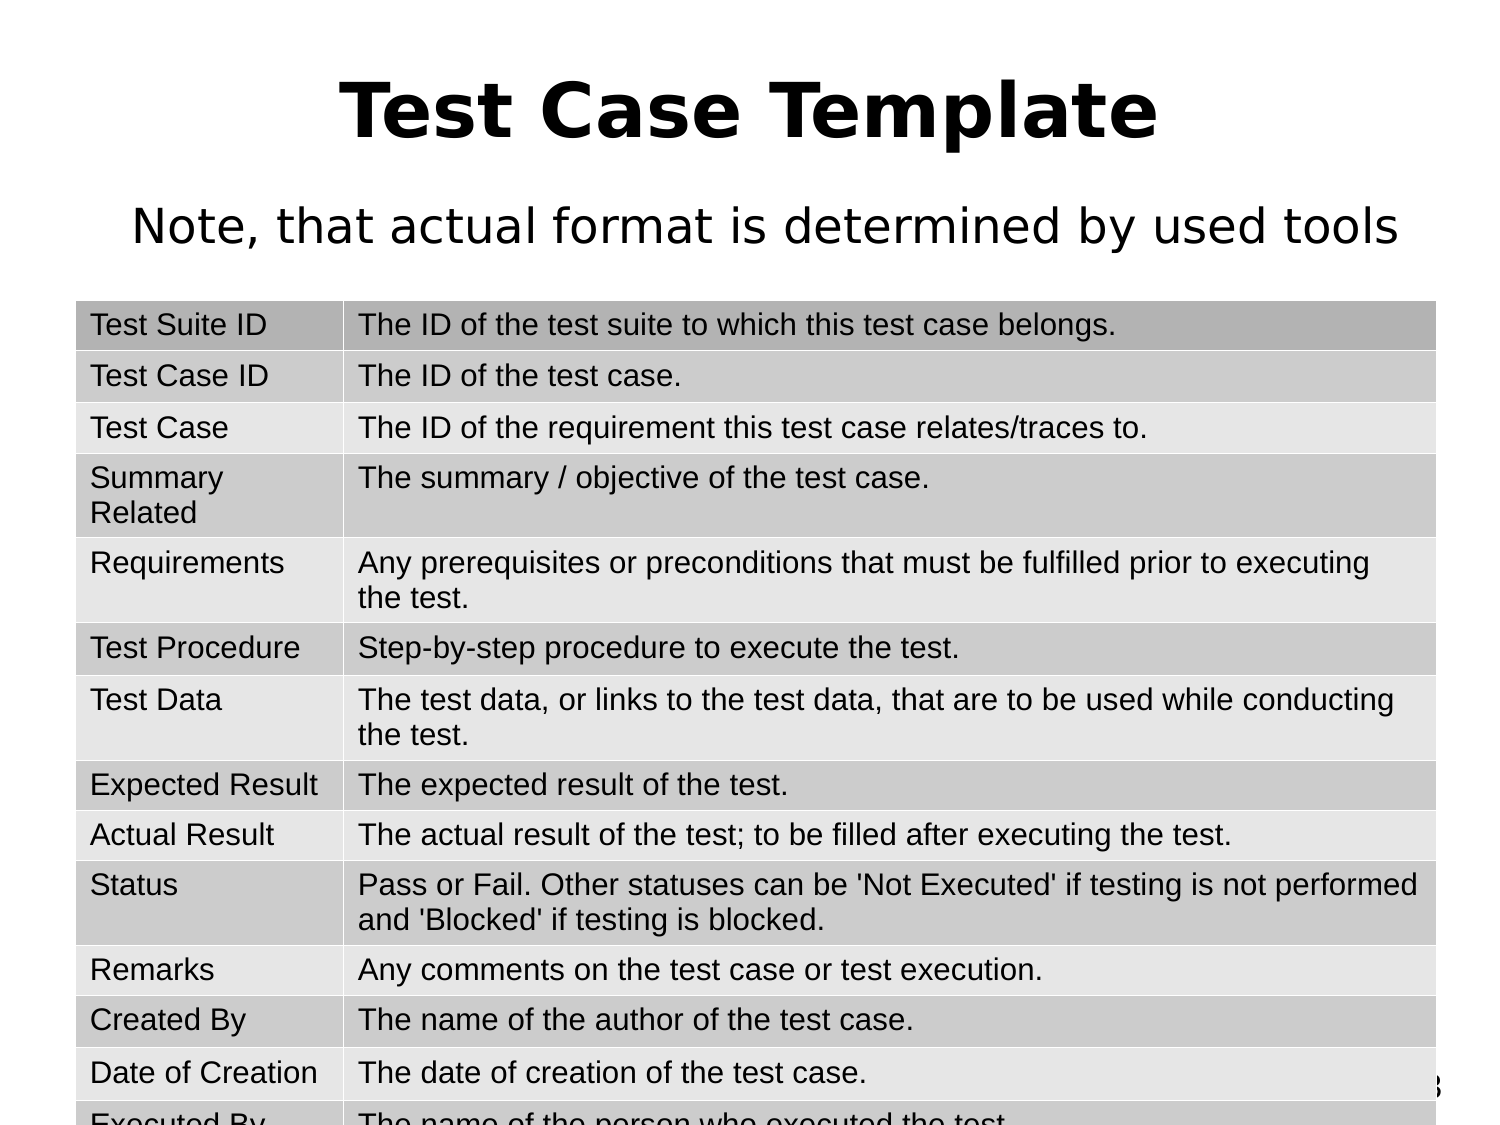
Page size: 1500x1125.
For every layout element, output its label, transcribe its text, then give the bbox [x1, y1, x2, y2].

table_cell Step-by-step procedure to execute the test. [344, 623, 1436, 675]
table_cell Test Case ID [76, 351, 343, 402]
table_cell Any comments on the test case or test execution. [344, 946, 1436, 995]
table_cell The ID of the requirement this test case relates/traces to. [344, 403, 1436, 453]
table_cell The expected result of the test. [344, 761, 1436, 810]
table_cell Summary Related [76, 454, 343, 537]
table_cell Date of Creation [76, 1048, 343, 1100]
table_header Test Suite ID [76, 301, 343, 350]
table_cell Requirements [76, 538, 343, 622]
table_cell Test Procedure [76, 623, 343, 675]
table_cell Actual Result [76, 811, 343, 860]
table_cell Status [76, 861, 343, 945]
table_cell The date of creation of the test case. [344, 1048, 1436, 1100]
table_cell Remarks [76, 946, 343, 995]
title Test Case Template [75, 44, 1425, 177]
table_cell The name of the author of the test case. [344, 996, 1436, 1047]
table_cell The test data, or links to the test data, that are to be used while conducting the test. [344, 676, 1436, 760]
table_cell The summary / objective of the test case. [344, 454, 1436, 537]
table_cell The actual result of the test; to be filled after executing the test. [344, 811, 1436, 860]
table_header The ID of the test suite to which this test case belongs. [344, 301, 1436, 350]
table_cell The name of the person who executed the test. [344, 1101, 1436, 1125]
table_cell The ID of the test case. [344, 351, 1436, 402]
table_cell Test Data [76, 676, 343, 760]
table_cell Executed By [76, 1101, 343, 1125]
table_cell Created By [76, 996, 343, 1047]
table_cell Any prerequisites or preconditions that must be fulfilled prior to executing the test. [344, 538, 1436, 622]
table_cell Pass or Fail. Other statuses can be 'Not Executed' if testing is not performed and 'Blocked' if testing is blocked. [344, 861, 1436, 945]
table_cell Expected Result [76, 761, 343, 810]
table_cell Test Case [76, 403, 343, 453]
list Note, that actual format is determined by used tools [75, 198, 1447, 290]
